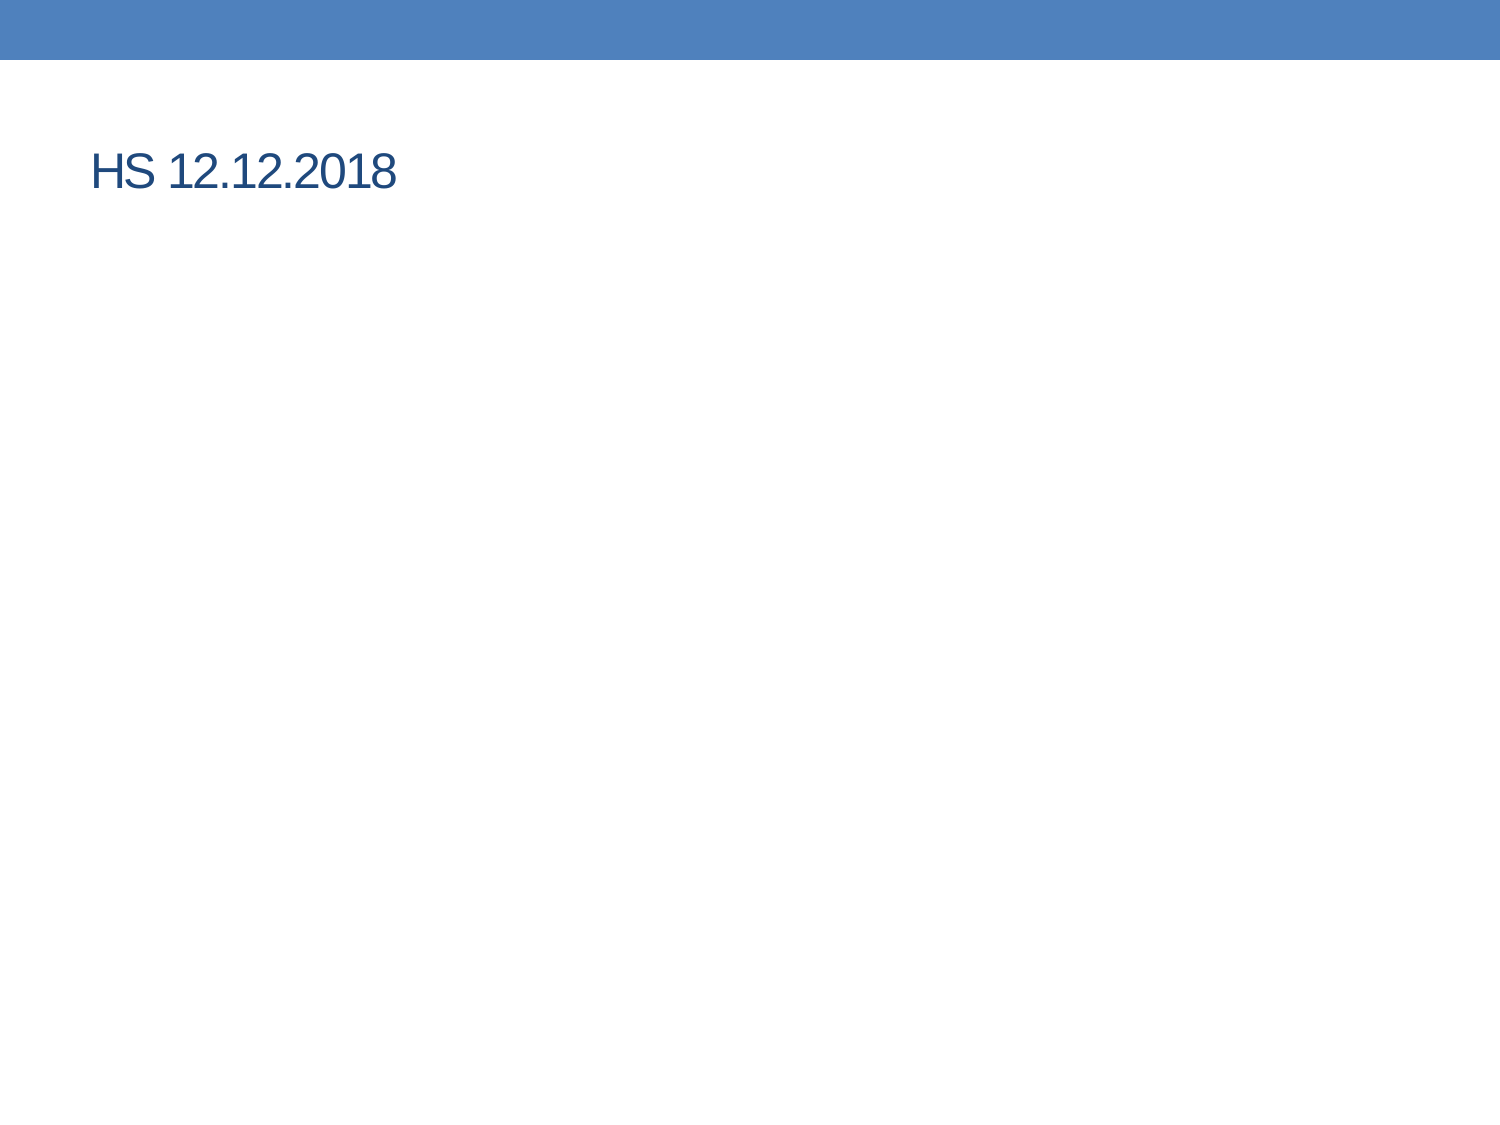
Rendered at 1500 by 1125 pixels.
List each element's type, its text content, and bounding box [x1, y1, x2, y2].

title HS 12.12.2018 [75, 87, 1426, 251]
